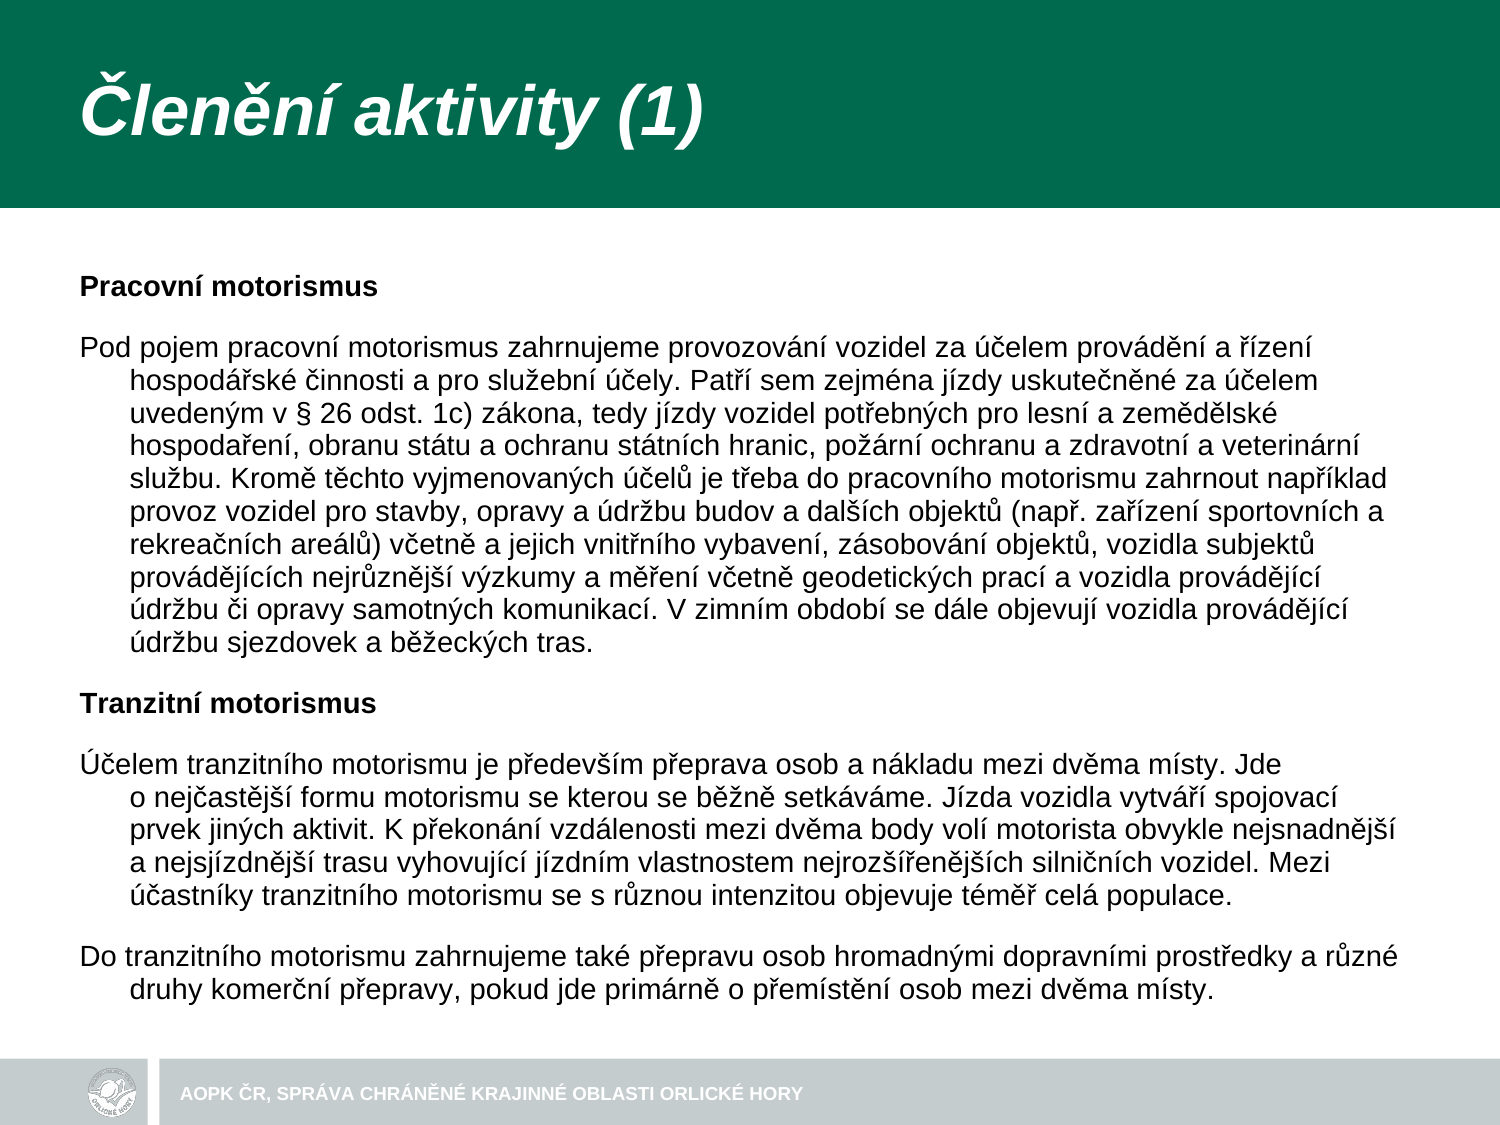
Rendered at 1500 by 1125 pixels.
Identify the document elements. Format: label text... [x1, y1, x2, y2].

list Pracovní motorismus Pod pojem pracovní motorismus zahrnujeme provozování vozidel za účelem provádění a řízení hospodářské činnosti a pro služební účely. Patří sem zejména jízdy uskutečněné za účelem uvedeným v § 26 odst. 1c) zákona, tedy jízdy vozidel potřebných pro lesní a zemědělské hospodaření, obranu státu a ochranu státních hranic, požární ochranu a zdravotní a veterinární službu. Kromě těchto vyjmenovaných účelů je třeba do pracovního motorismu zahrnout například provoz vozidel pro stavby, opravy a údržbu budov a dalších objektů (např. zařízení sportovních a rekreačních areálů) včetně a jejich vnitřního vybavení, zásobování objektů, vozidla subjektů provádějících nejrůznější výzkumy a měření včetně geodetických prací a vozidla provádějící údržbu či opravy samotných komunikací. V zimním období se dále objevují vozidla provádějící údržbu sjezdovek a běžeckých tras. Tranzitní motorismus Účelem tranzitního motorismu je především přeprava osob a nákladu mezi dvěma místy. Jde o nejčastější formu motorismu se kterou se běžně setkáváme. Jízda vozidla vytváří spojovací prvek jiných aktivit. K překonání vzdálenosti mezi dvěma body volí motorista obvykle nejsnadnější a nejsjízdnější trasu vyhovující jízdním vlastnostem nejrozšířenějších silničních vozidel. Mezi účastníky tranzitního motorismu se s různou intenzitou objevuje téměř celá populace. Do tranzitního motorismu zahrnujeme také přepravu osob hromadnými dopravními prostředky a různé druhy komerční přepravy, pokud jde primárně o přemístění osob mezi dvěma místy. [64, 262, 1426, 1076]
picture [88, 1076, 136, 1117]
title Členění aktivity (1) [64, 7, 1436, 216]
